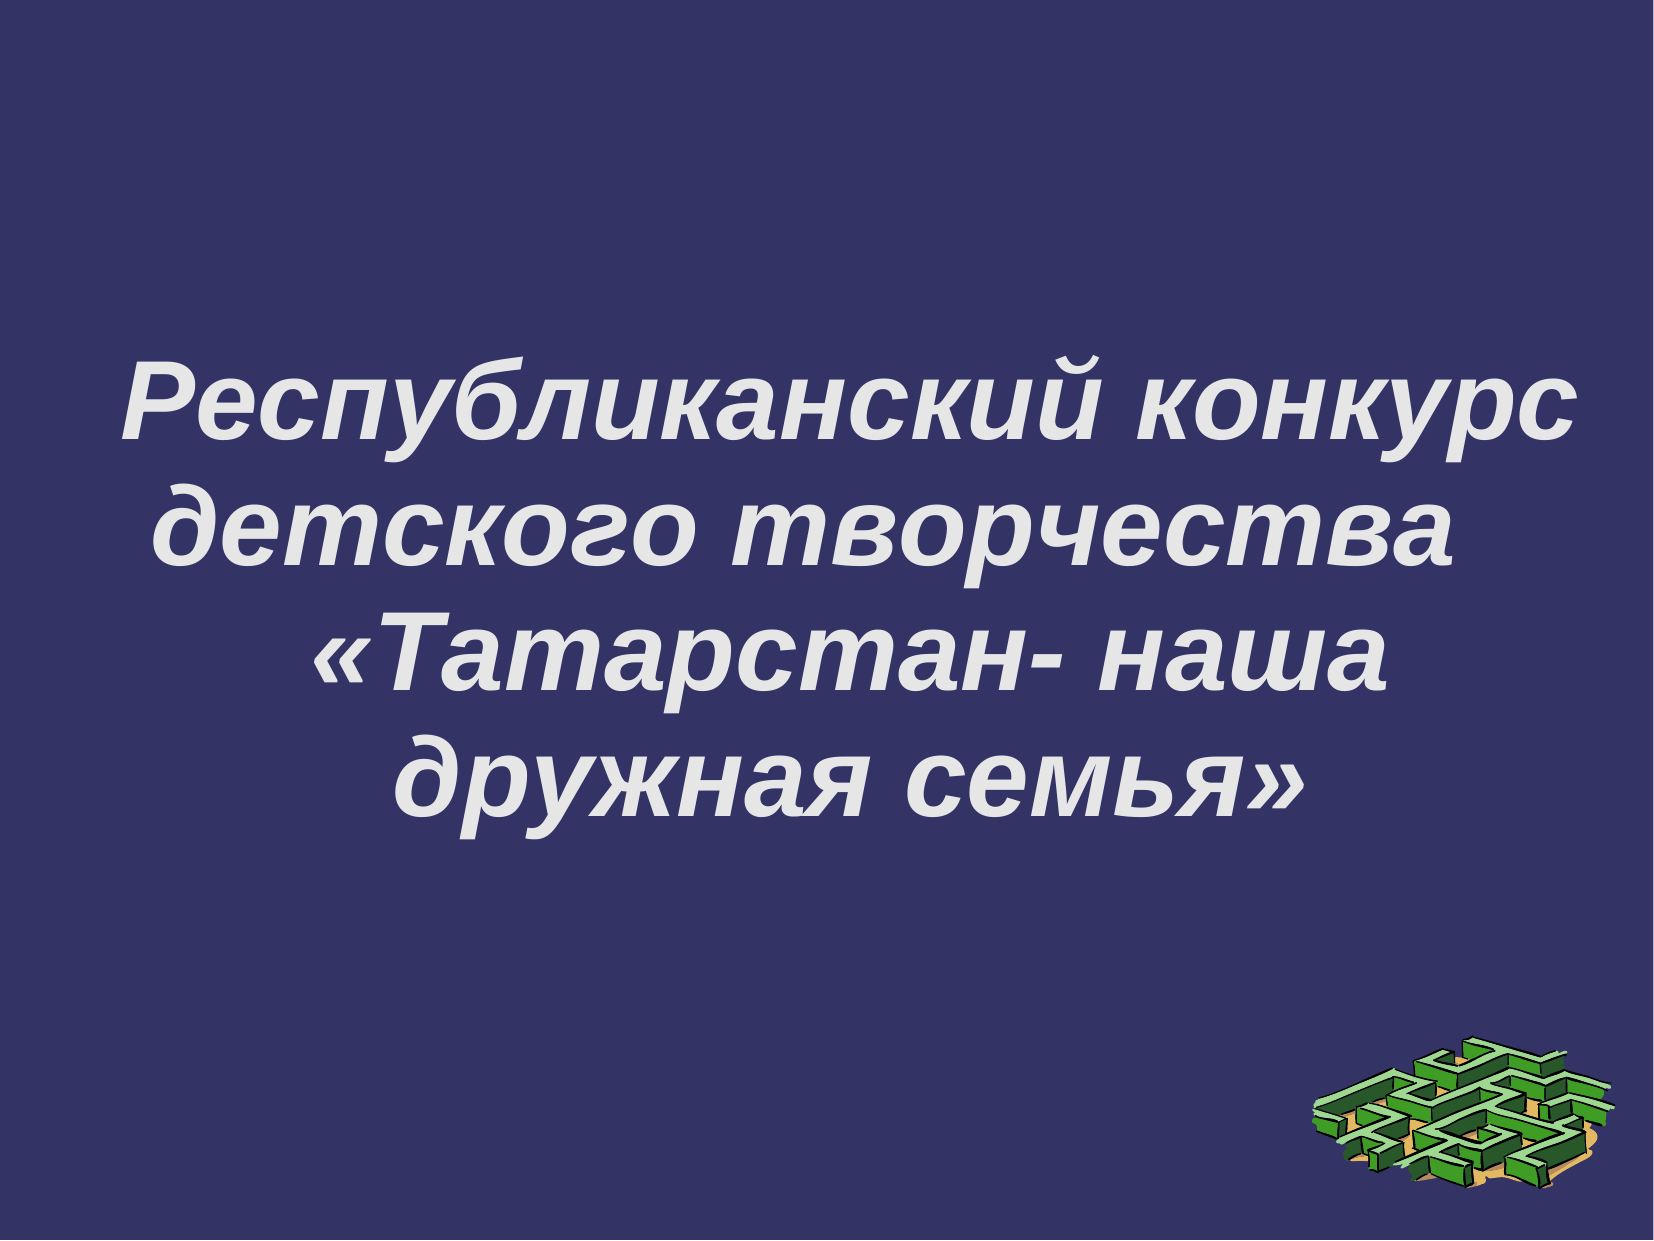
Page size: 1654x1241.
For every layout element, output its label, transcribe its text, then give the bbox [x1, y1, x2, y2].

title Республиканский конкурс детского творчества «Татарстан- наша дружная семья» [106, 203, 1595, 975]
